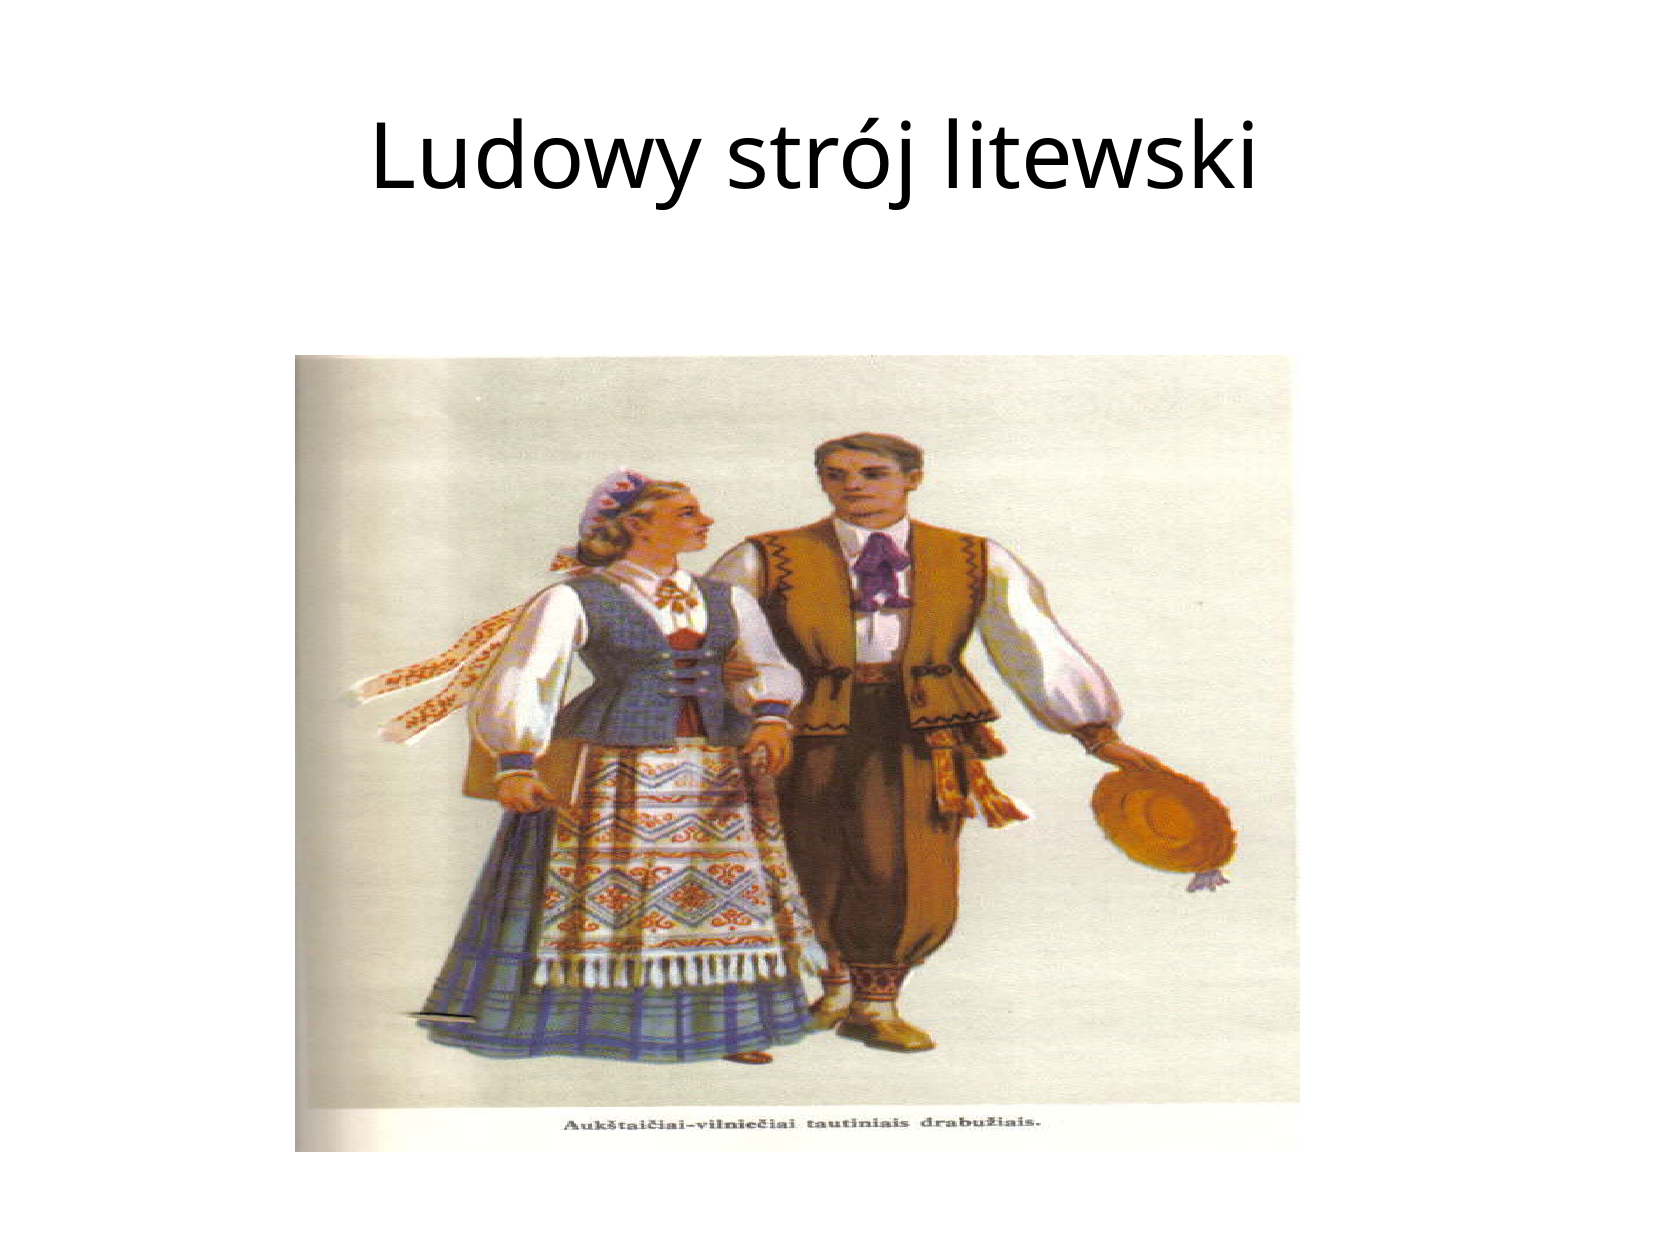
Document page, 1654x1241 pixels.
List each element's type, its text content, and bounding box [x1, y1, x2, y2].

title Ludowy strój litewski [82, 56, 1571, 250]
picture [295, 355, 1300, 1152]
